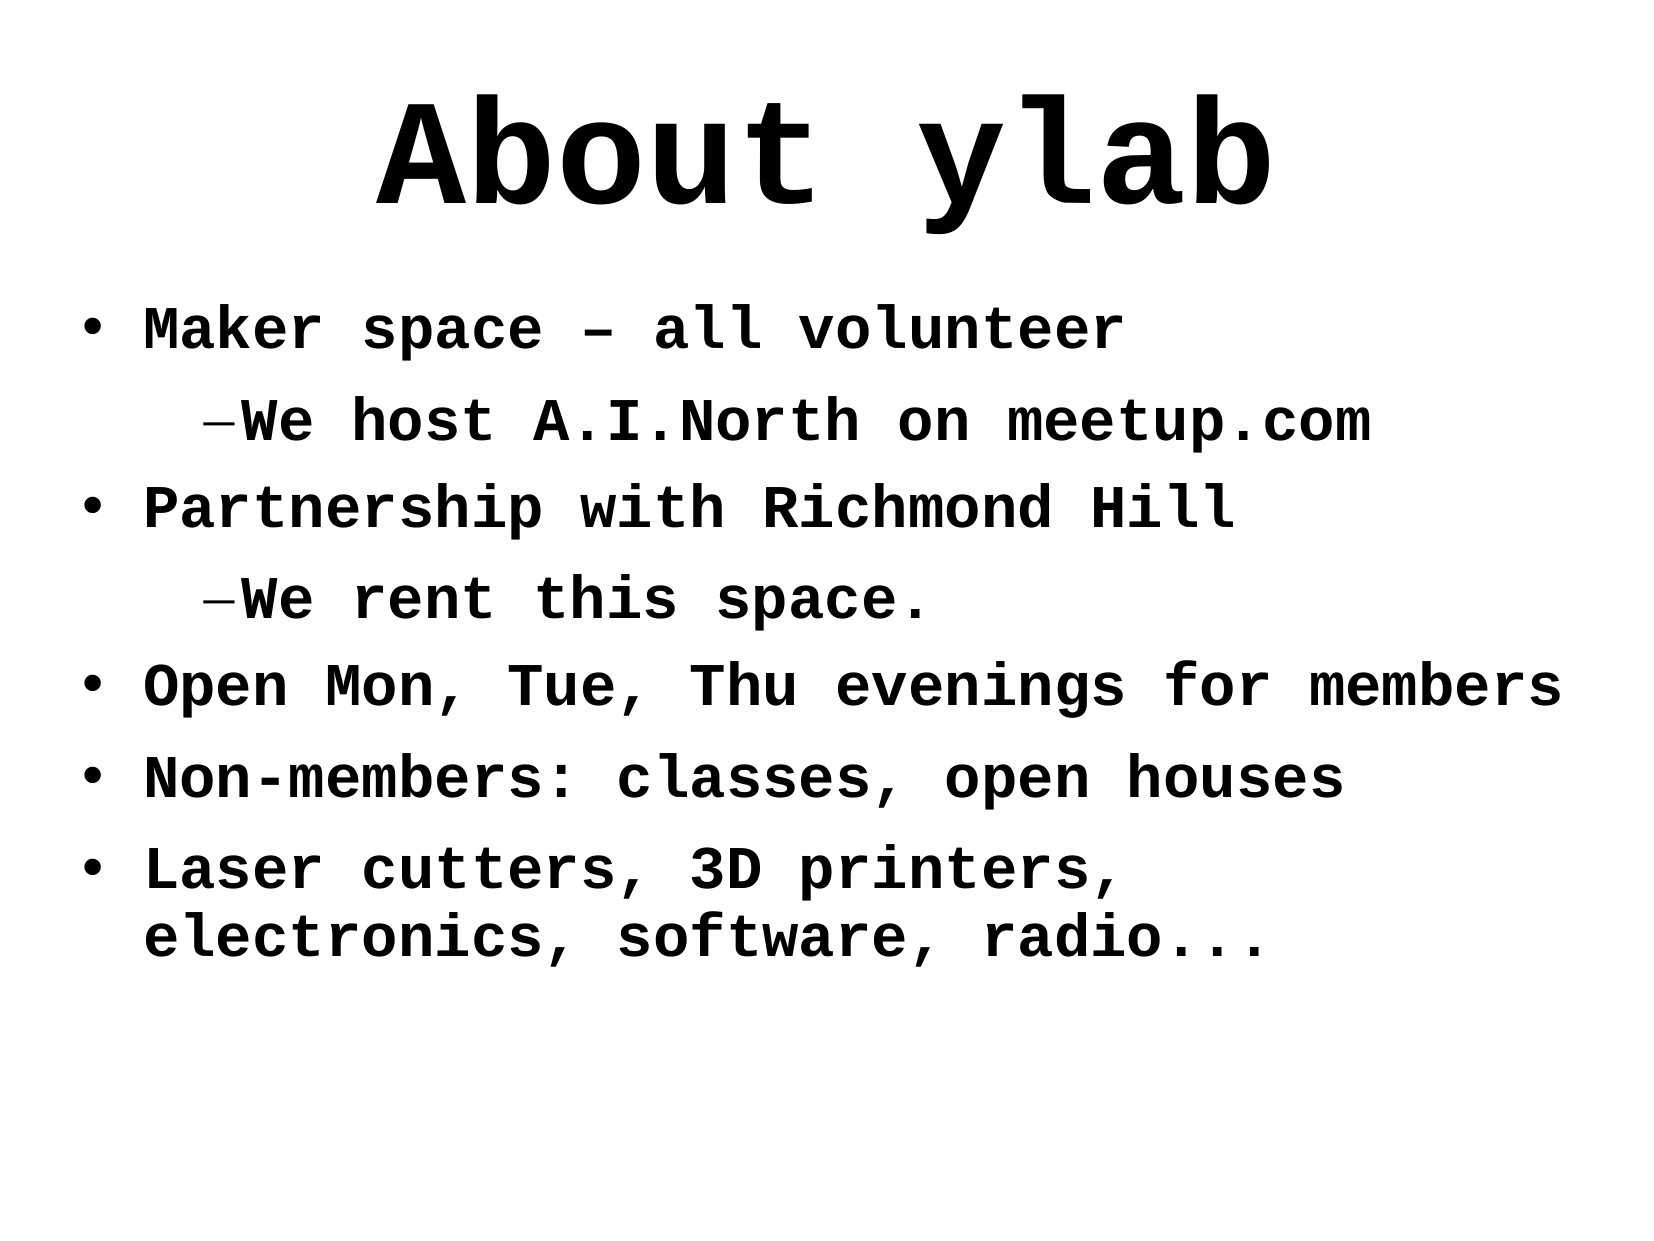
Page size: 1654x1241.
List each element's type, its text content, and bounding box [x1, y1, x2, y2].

title About ylab [82, 49, 1571, 257]
list Maker space – all volunteer We host A.I.North on meetup.com Partnership with Richmond Hill We rent this space. Open Mon, Tue, Thu evenings for members Non-members: classes, open houses Laser cutters, 3D printers, electronics, software, radio... [82, 290, 1571, 1010]
